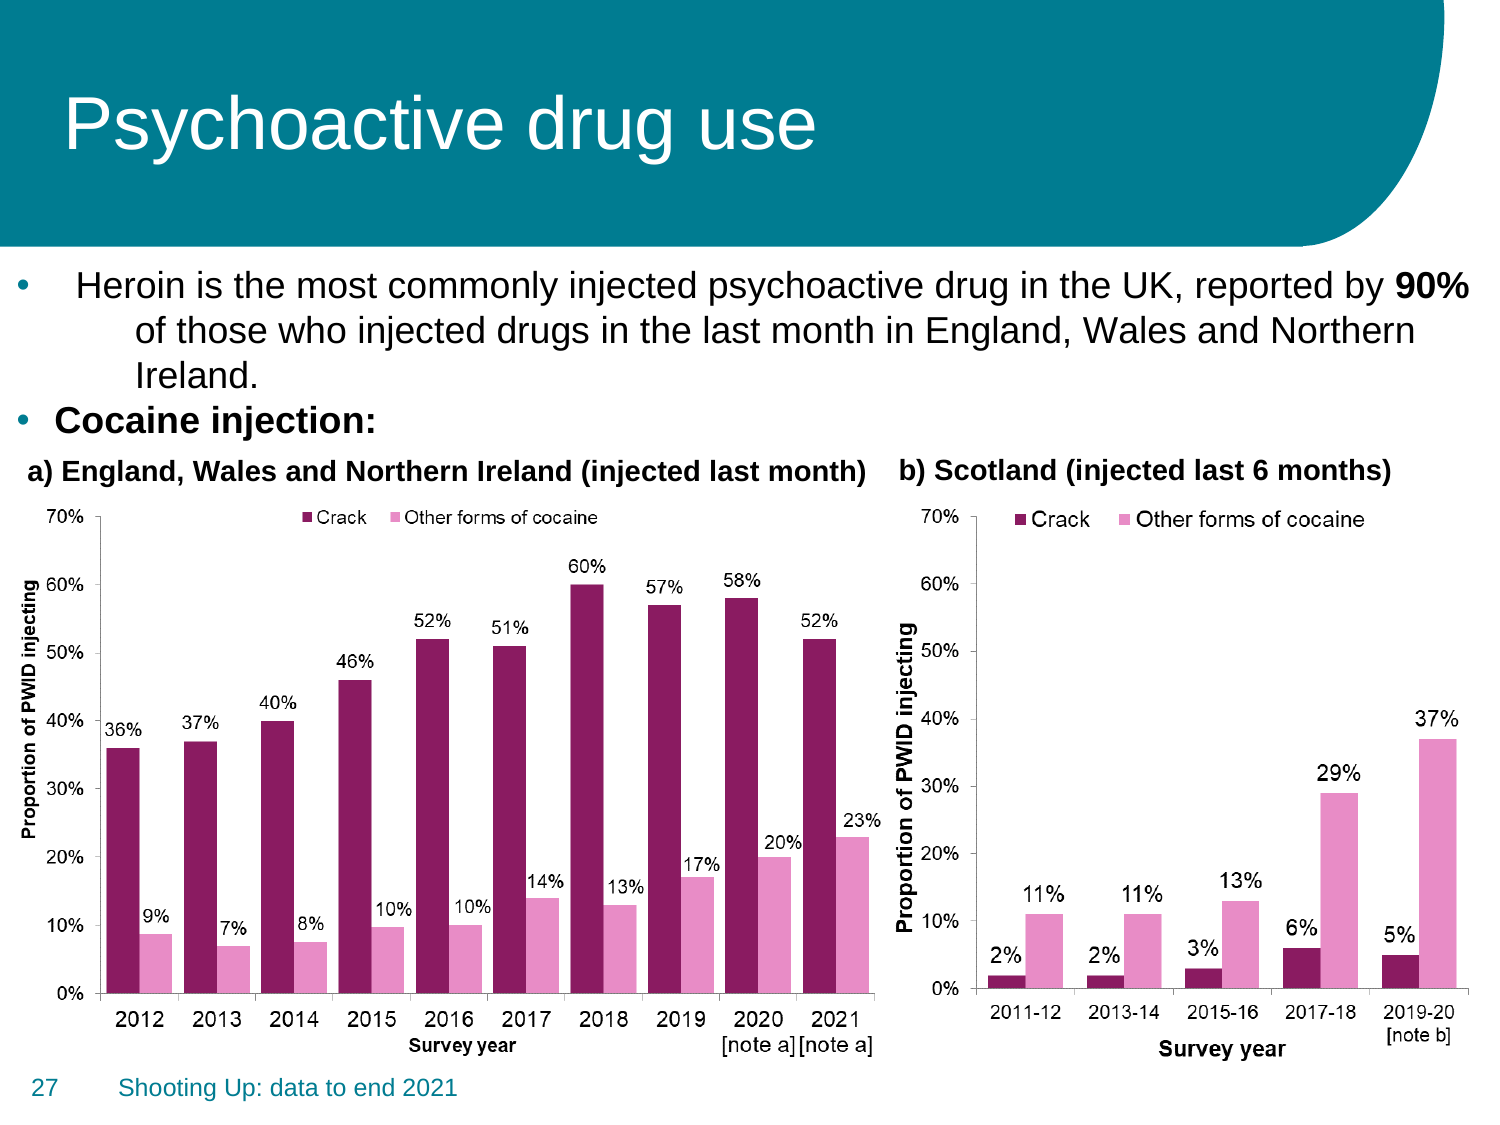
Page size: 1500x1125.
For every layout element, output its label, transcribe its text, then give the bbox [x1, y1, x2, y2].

text_box [16, 1056, 90, 1117]
title Psychoactive drug use [52, 68, 1351, 171]
text_box Cocaine injection: [39, 388, 429, 446]
text_box Shooting Up: data to end 2021 [103, 1056, 1335, 1116]
text_box a) England, Wales and Northern Ireland (injected last month) [16, 446, 887, 492]
text_box Heroin is the most commonly injected psychoactive drug in the UK, reported by 90% of those who injected drugs in the last month in England, Wales and Northern Ireland. [5, 256, 1500, 492]
text_box b) Scotland (injected last 6 months) [887, 445, 1500, 493]
picture [5, 492, 1484, 1064]
